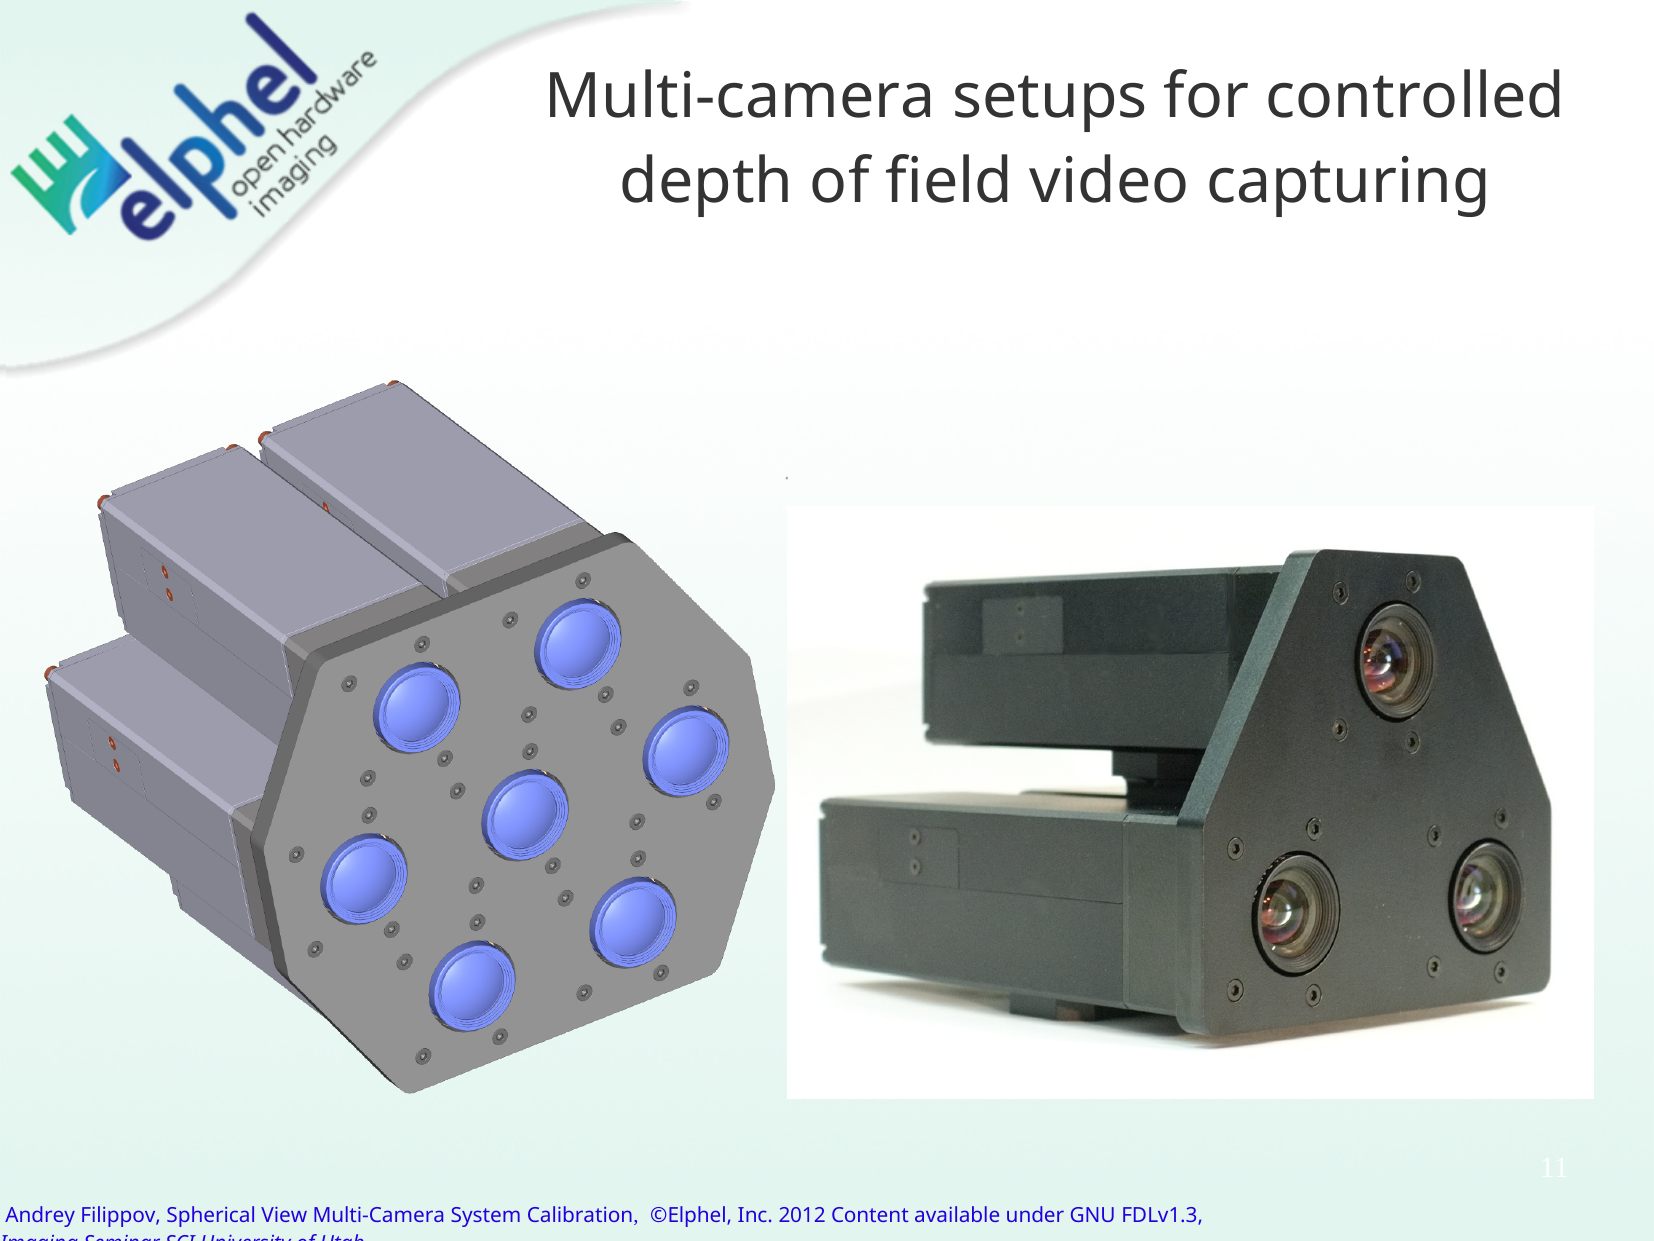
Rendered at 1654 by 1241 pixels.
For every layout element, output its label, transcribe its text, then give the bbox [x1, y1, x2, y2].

picture [0, 0, 1654, 1241]
title Multi-camera setups for controlled depth of field video capturing [479, 27, 1632, 244]
